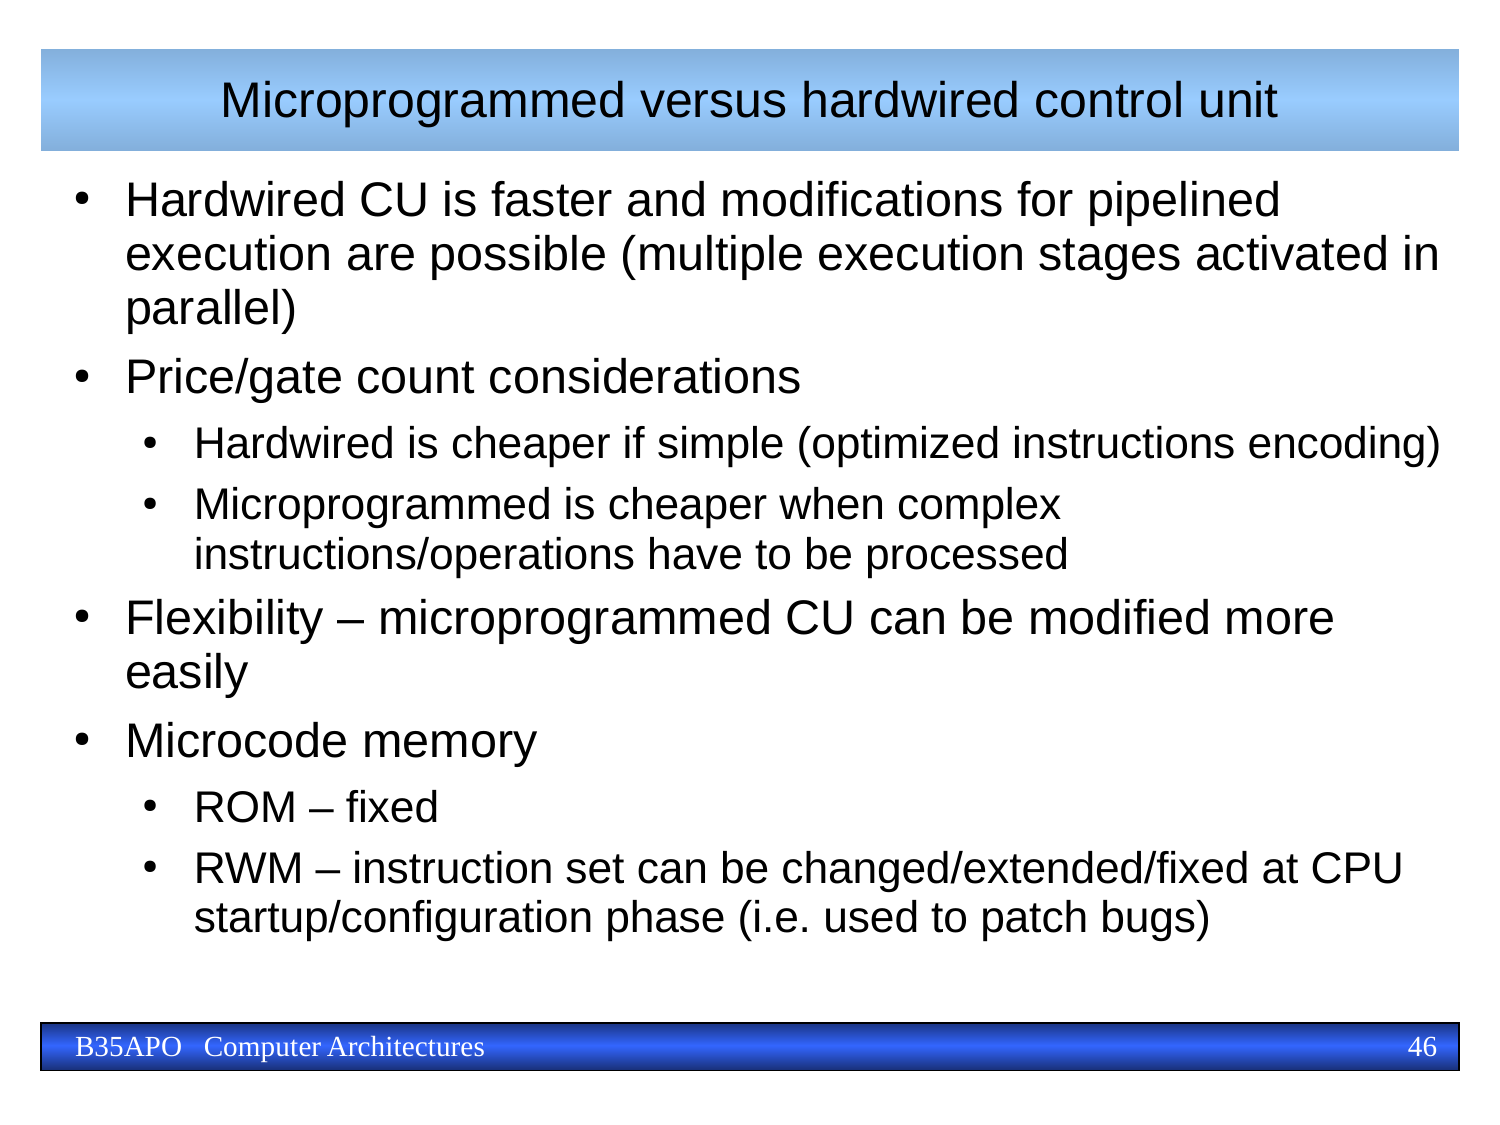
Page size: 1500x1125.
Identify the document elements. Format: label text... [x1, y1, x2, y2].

title Microprogrammed versus hardwired control unit [41, 49, 1459, 151]
list Hardwired CU is faster and modifications for pipelined execution are possible (multiple execution stages activated in parallel) Price/gate count considerations Hardwired is cheaper if simple (optimized instructions encoding) Microprogrammed is cheaper when complex instructions/operations have to be processed Flexibility – microprogrammed CU can be modified more easily Microcode memory ROM – fixed RWM – instruction set can be changed/extended/fixed at CPU startup/configuration phase (i.e. used to patch bugs) [56, 172, 1444, 999]
